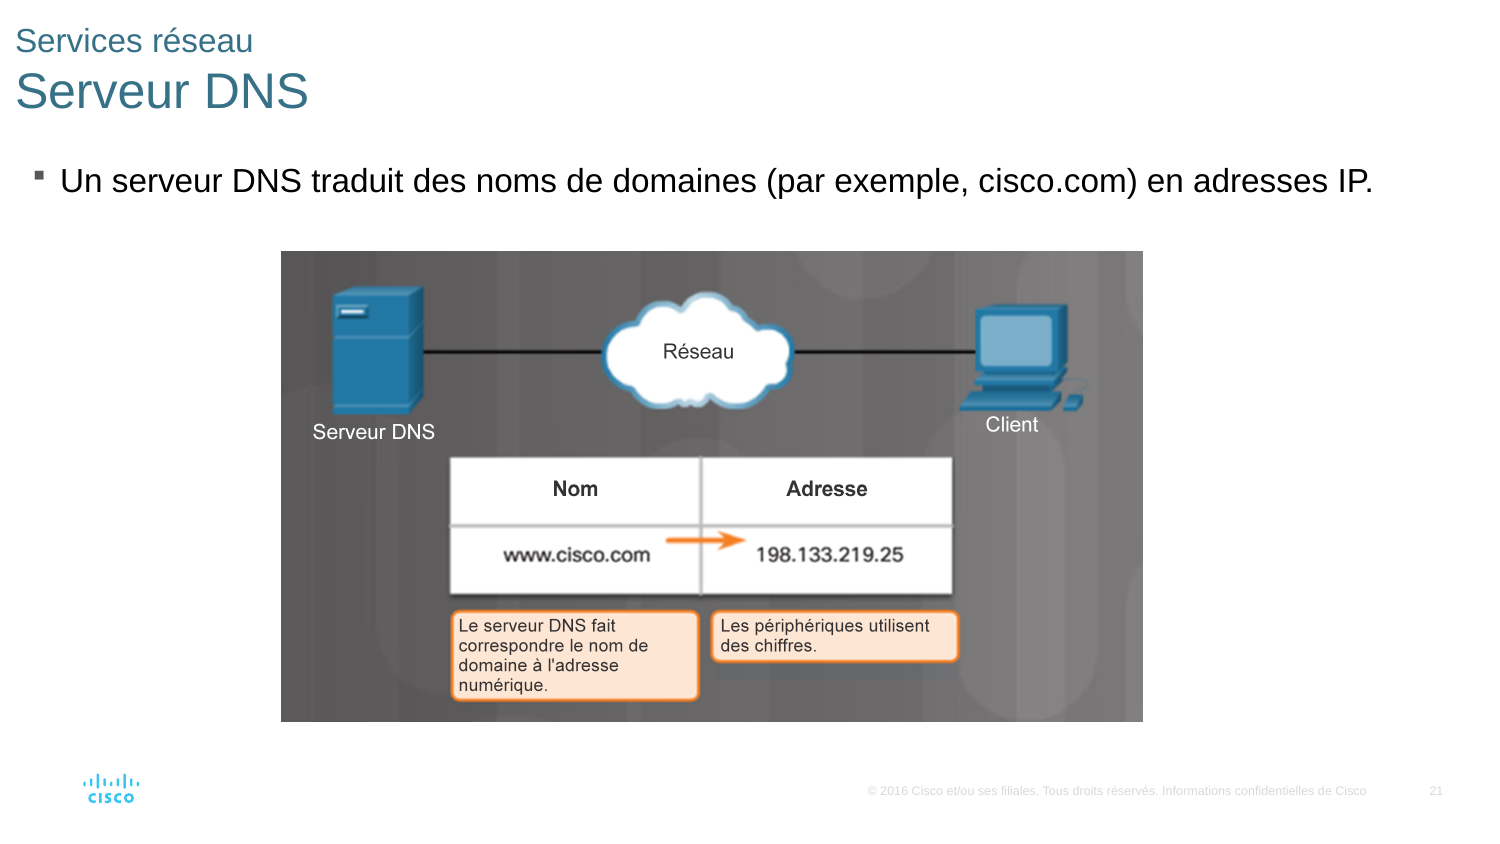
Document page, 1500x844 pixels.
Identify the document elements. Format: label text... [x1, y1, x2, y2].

list Un serveur DNS traduit des noms de domaines (par exemple, cisco.com) en adresses IP. [17, 151, 1446, 238]
title Services réseau Serveur DNS [0, 6, 1500, 131]
picture [281, 251, 1143, 722]
